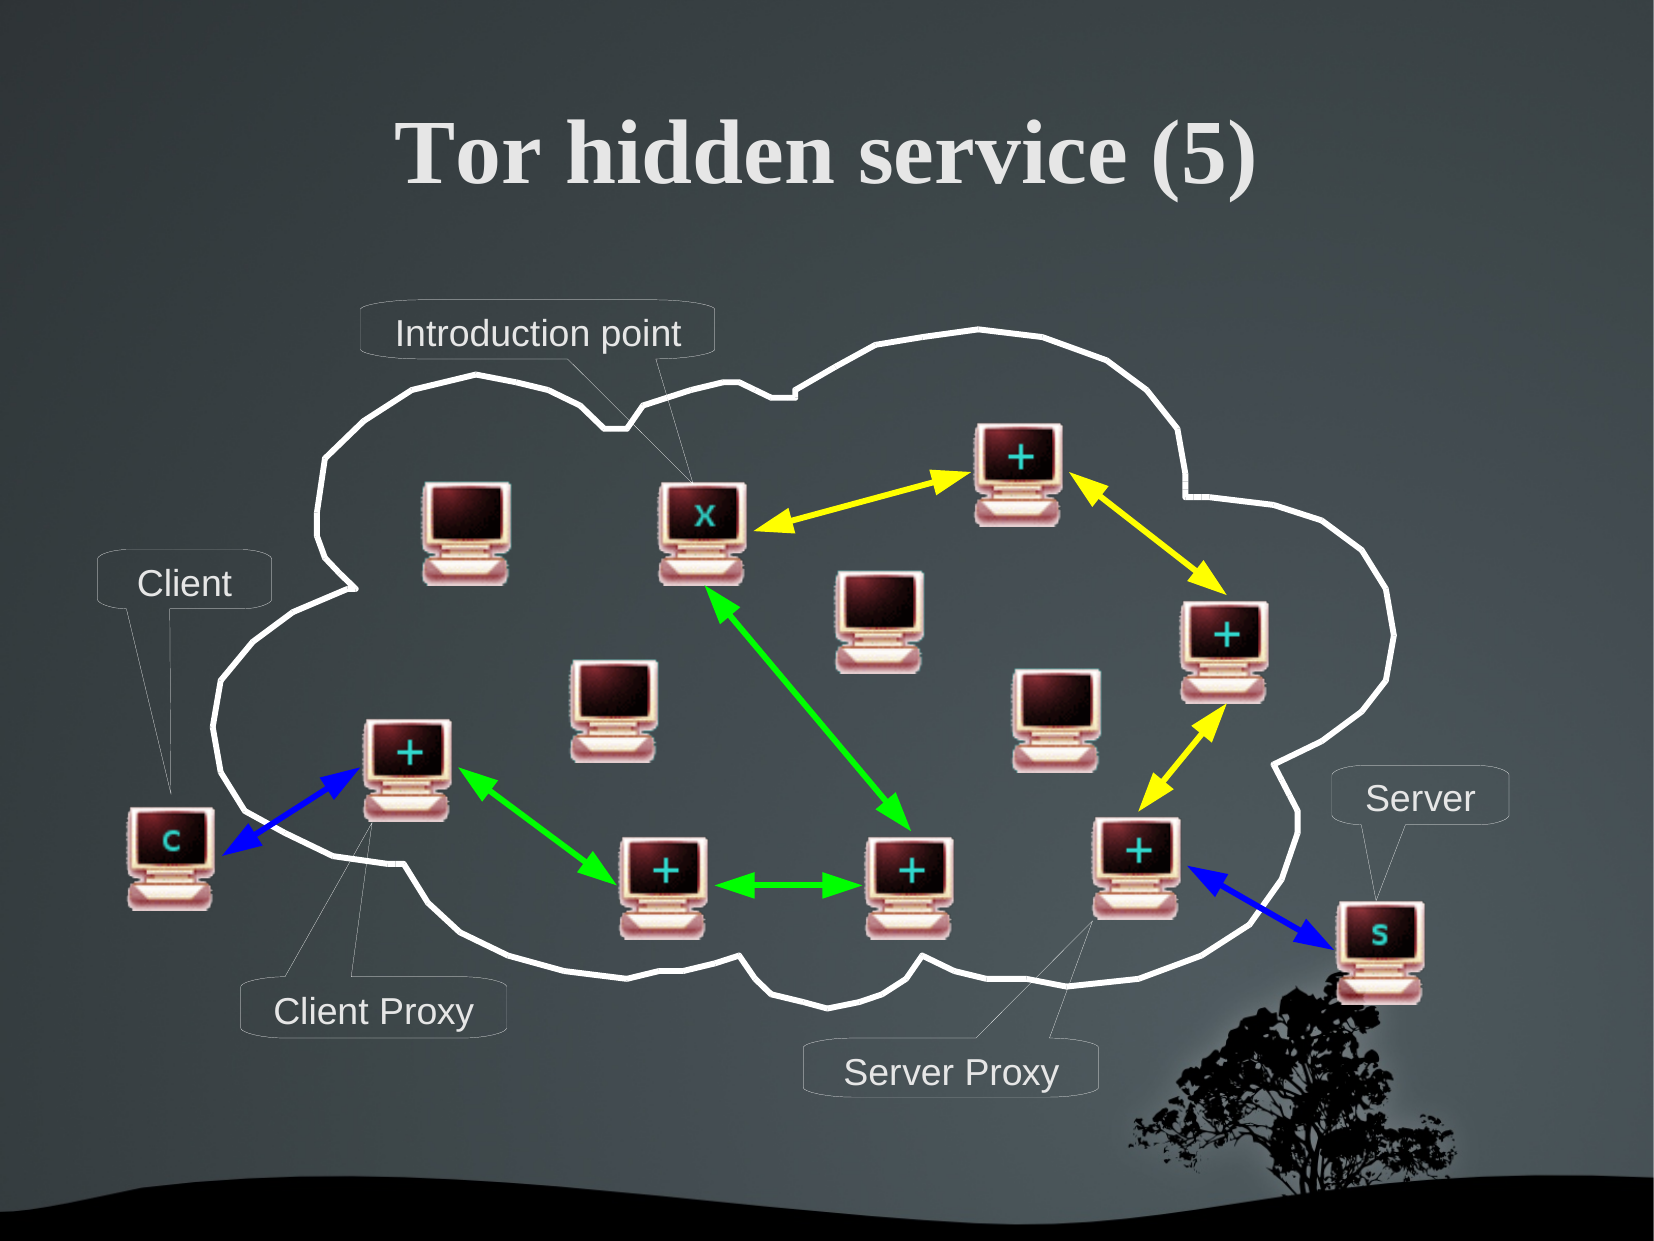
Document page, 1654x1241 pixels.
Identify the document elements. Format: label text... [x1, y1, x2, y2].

title Tor hidden service (5) [82, 49, 1571, 257]
picture [0, 0, 1654, 1241]
chart [82, 290, 1571, 1109]
